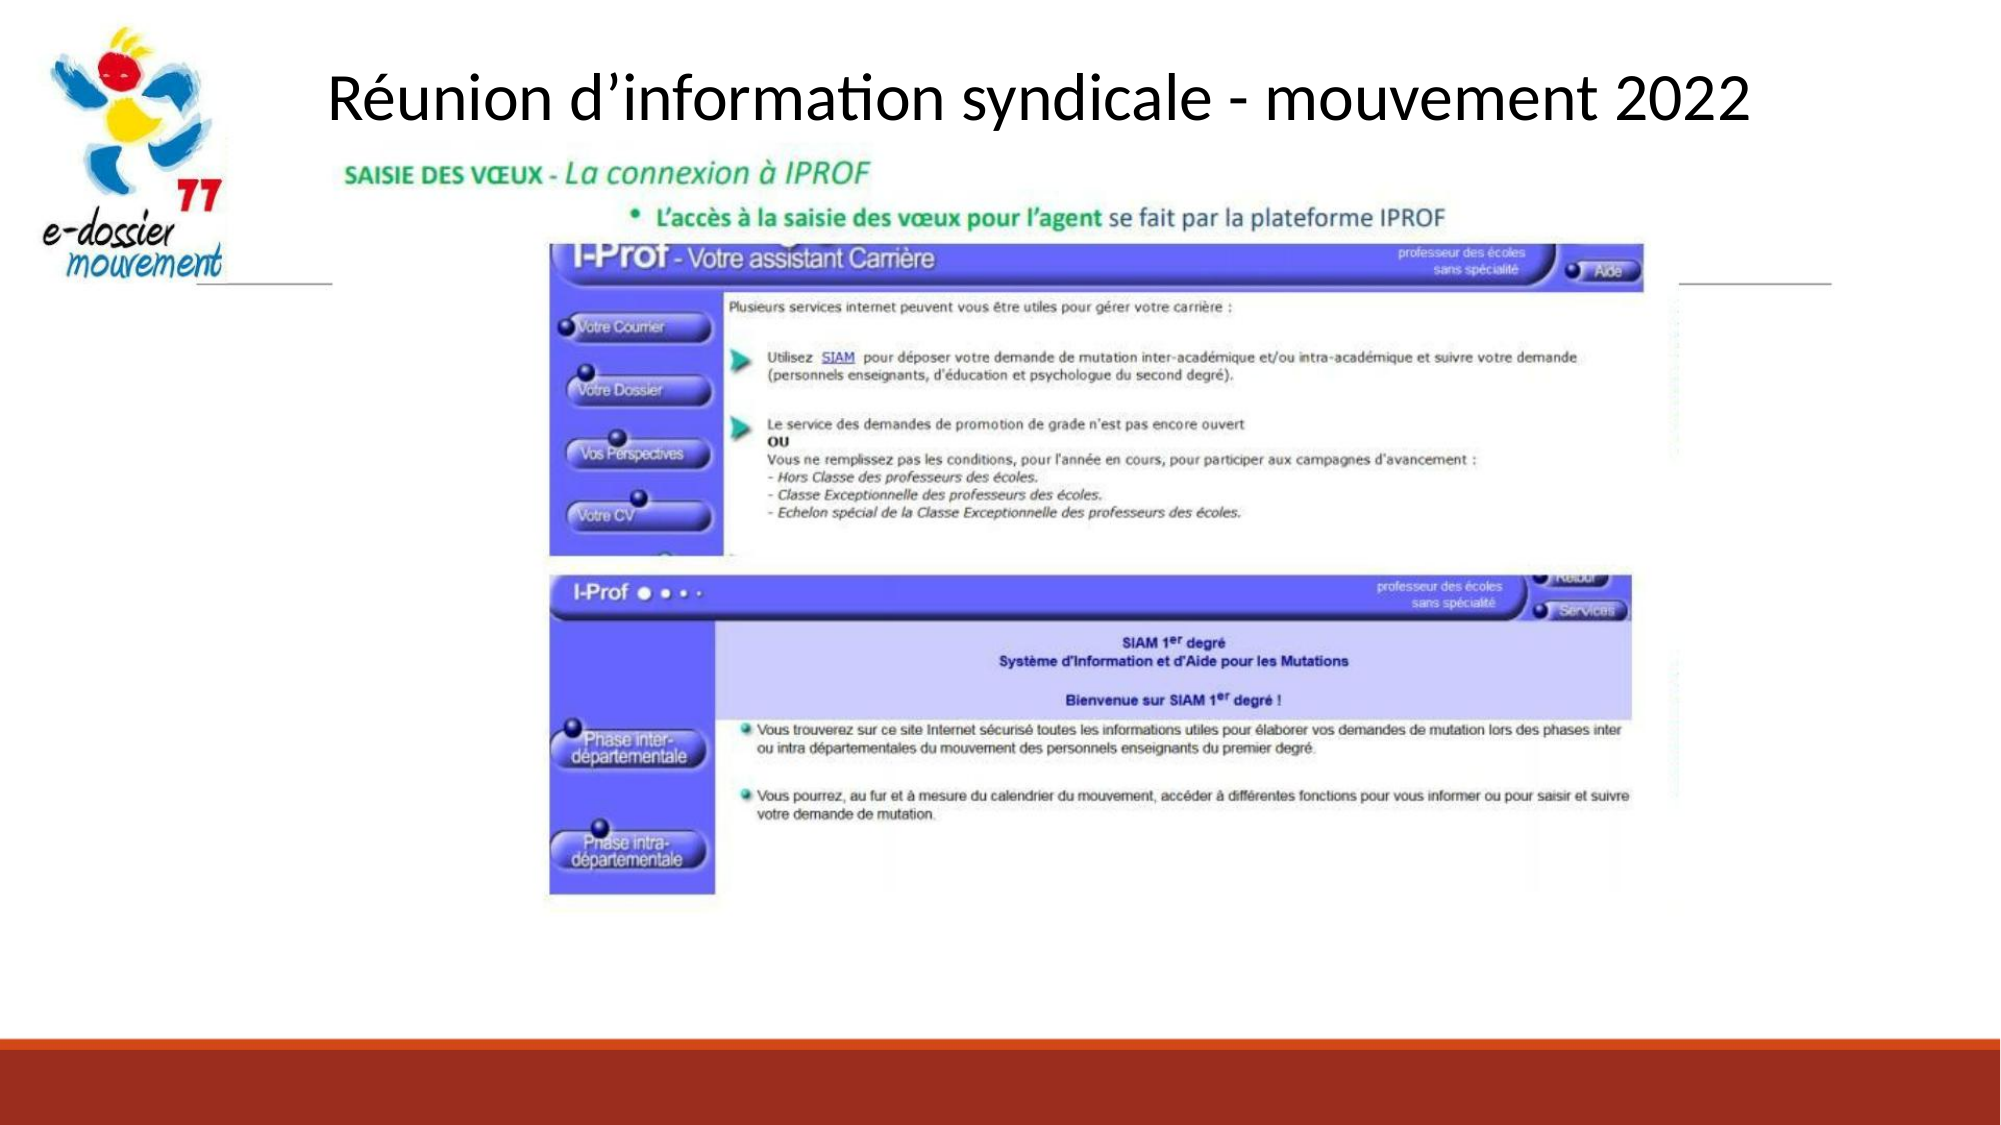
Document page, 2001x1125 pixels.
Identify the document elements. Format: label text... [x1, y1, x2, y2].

text_box Réunion d’information syndicale - mouvement 2022 [327, 55, 1847, 138]
text_box [0, 0, 2000, 1125]
